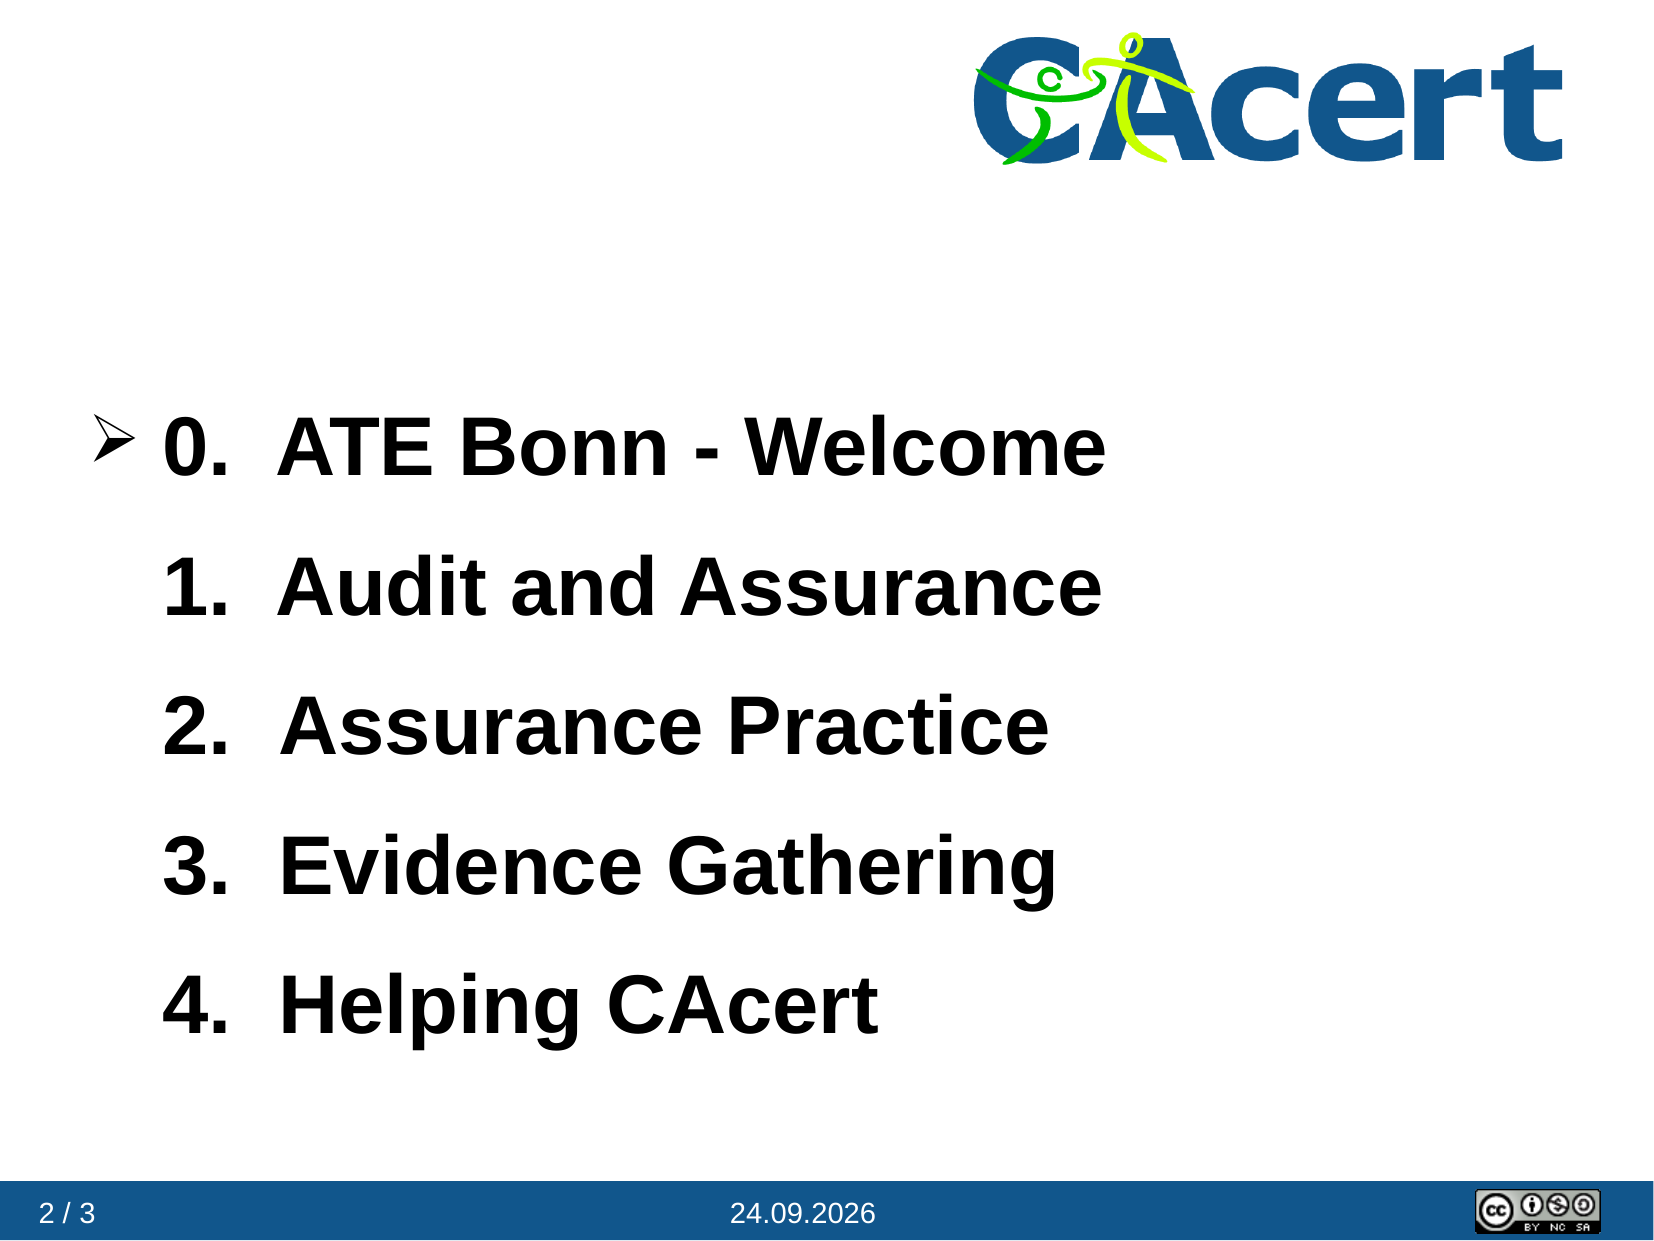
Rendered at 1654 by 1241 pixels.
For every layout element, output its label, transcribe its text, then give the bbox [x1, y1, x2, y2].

picture [1475, 1189, 1601, 1234]
picture [972, 30, 1564, 166]
title 0. ATE Bonn - Welcome 1. Audit and Assurance 2. Assurance Practice 3. Evidence Gathering 4. Helping CAcert [88, 265, 1577, 1140]
